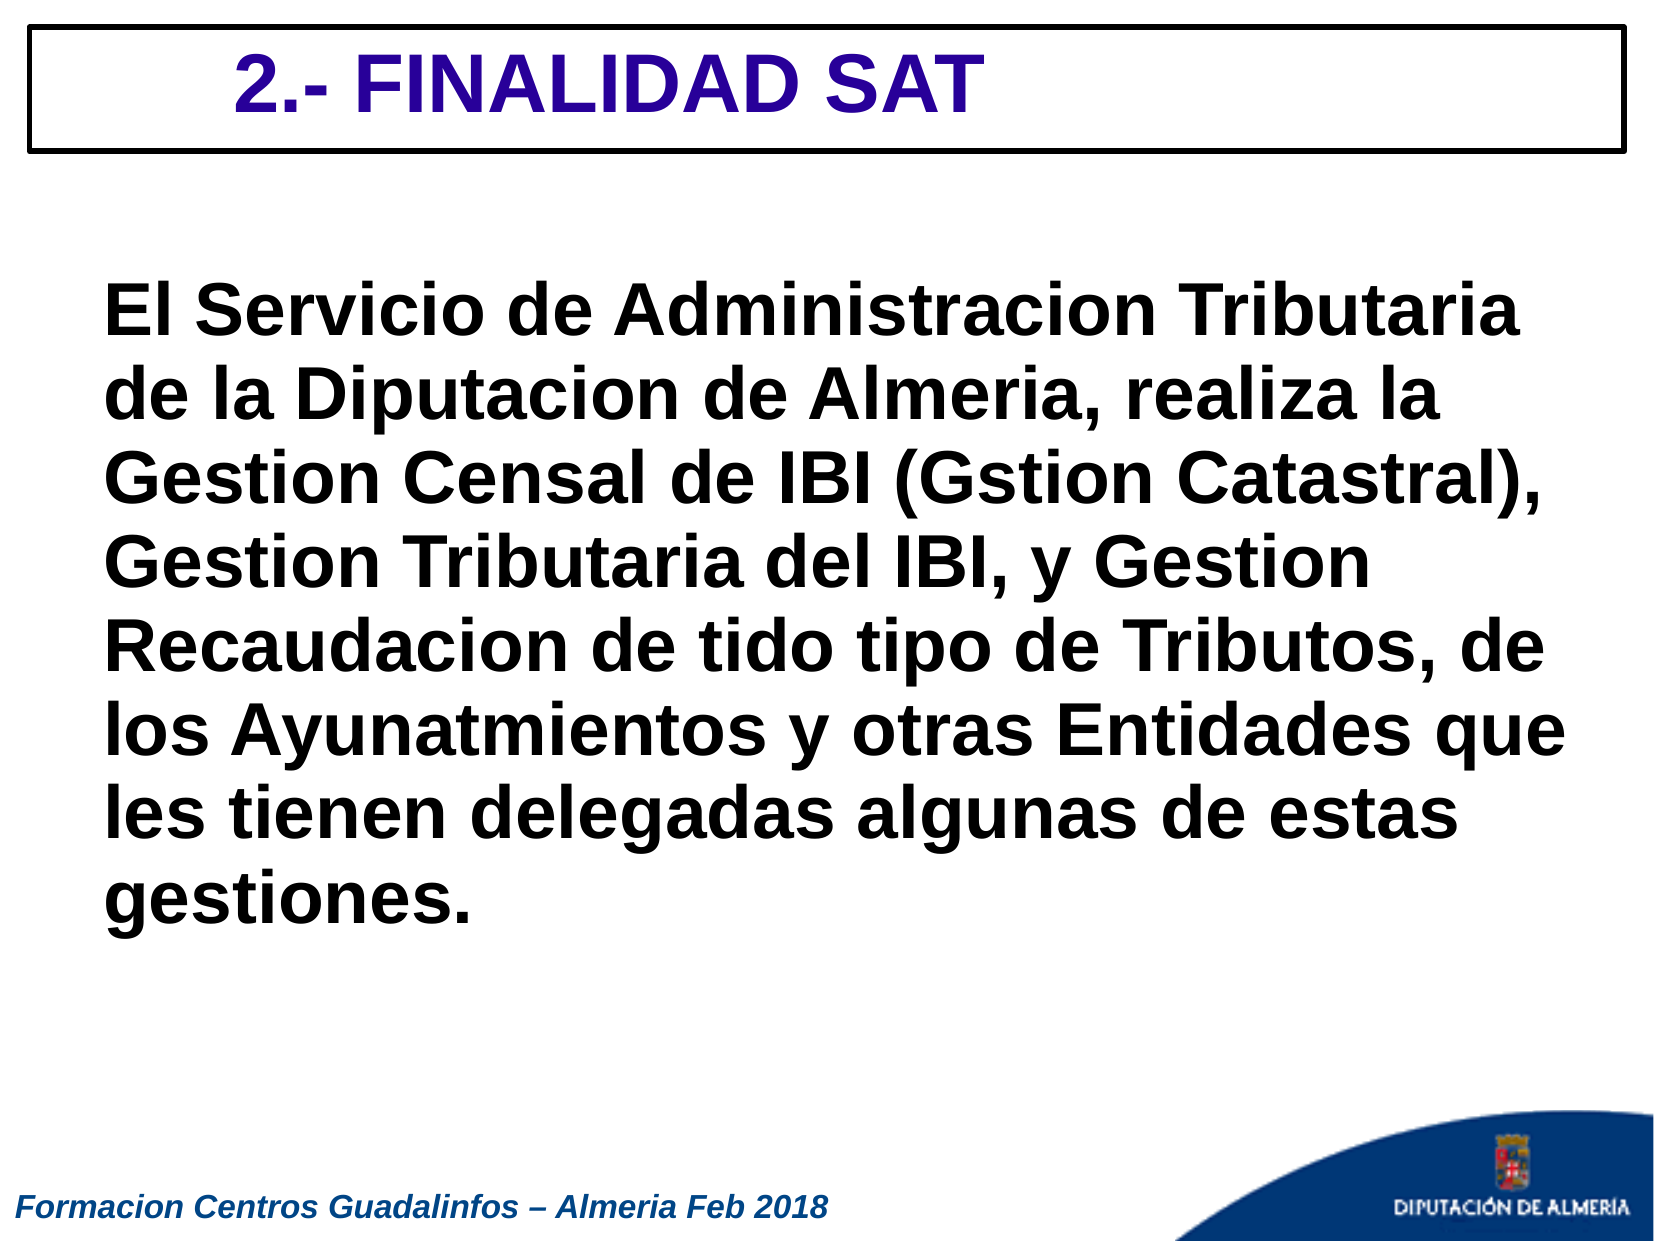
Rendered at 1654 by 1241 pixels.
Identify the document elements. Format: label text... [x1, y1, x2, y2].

text_box El Servicio de Administracion Tributaria de la Diputacion de Almeria, realiza la Gestion Censal de IBI (Gstion Catastral), Gestion Tributaria del IBI, y Gestion Recaudacion de tido tipo de Tributos, de los Ayunatmientos y otras Entidades que les tienen delegadas algunas de estas gestiones. [88, 259, 1595, 989]
text_box Formacion Centros Guadalinfos – Almeria Feb 2018 [0, 1181, 845, 1234]
picture [1175, 1110, 1654, 1241]
text_box 2.- FINALIDAD SAT [29, 27, 1625, 152]
